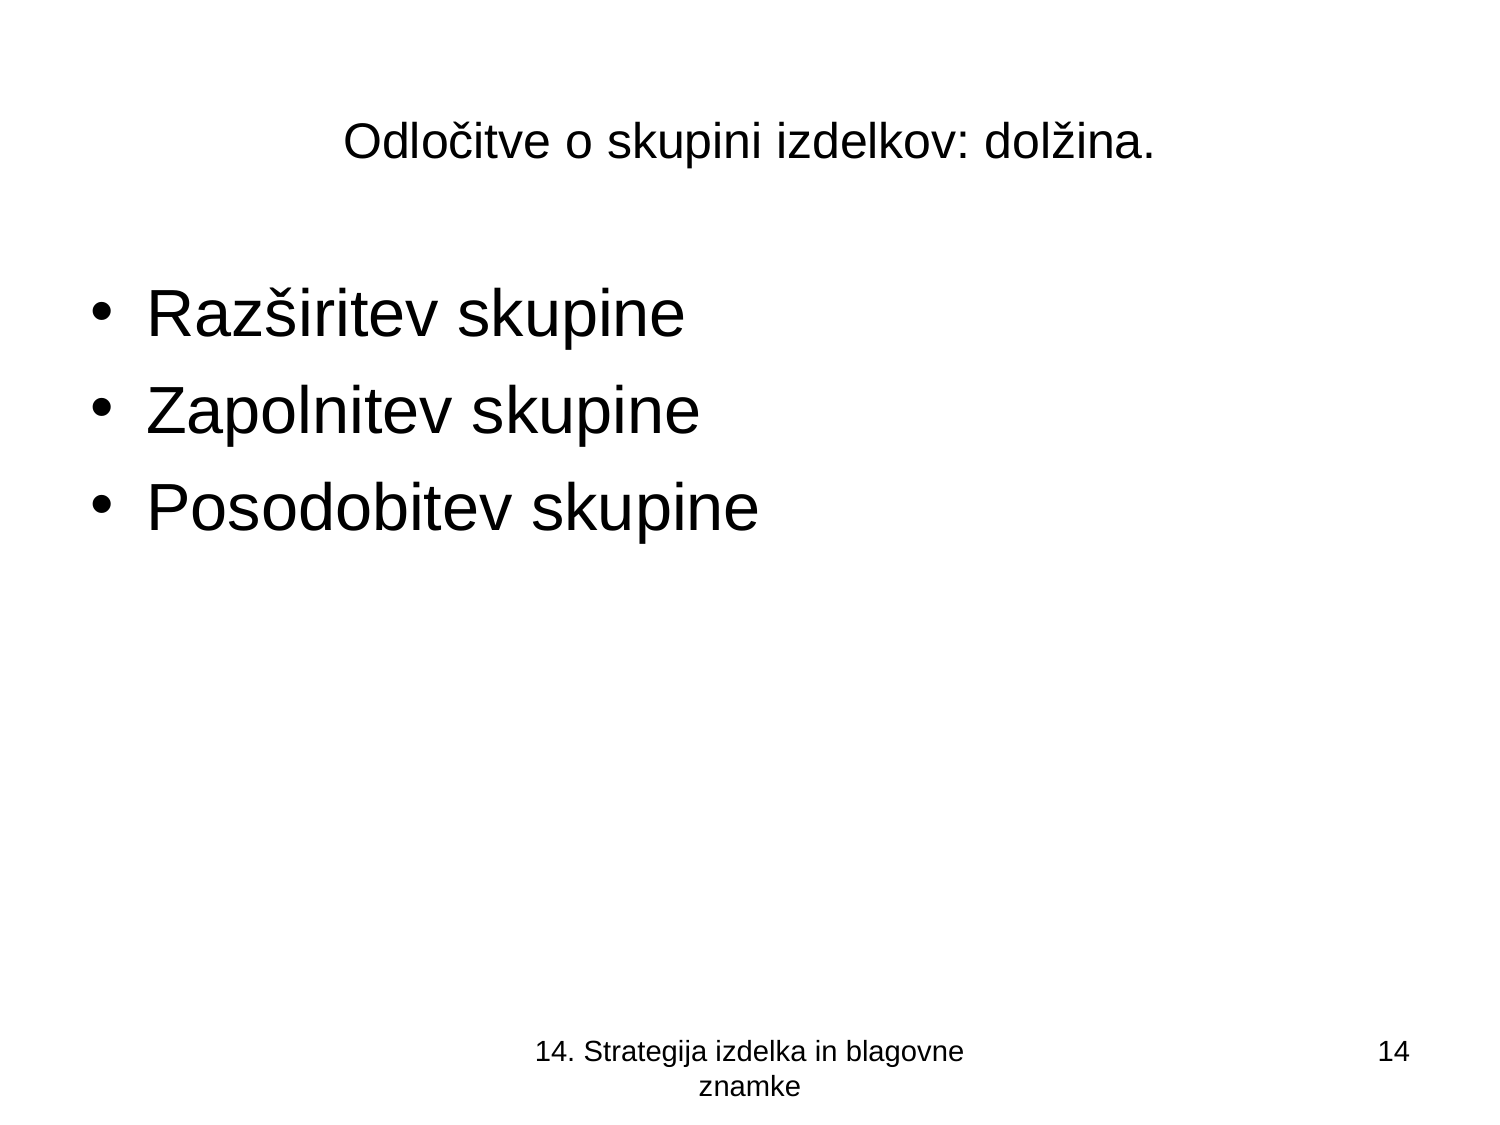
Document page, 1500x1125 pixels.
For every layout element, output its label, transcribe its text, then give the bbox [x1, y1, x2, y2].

title Odločitve o skupini izdelkov: dolžina. [75, 45, 1426, 233]
list Razširitev skupine Zapolnitev skupine Posodobitev skupine [75, 262, 1426, 1006]
text_box 14. Strategija izdelka in blagovne znamke [512, 1024, 988, 1103]
text_box <number> [1074, 1024, 1426, 1103]
